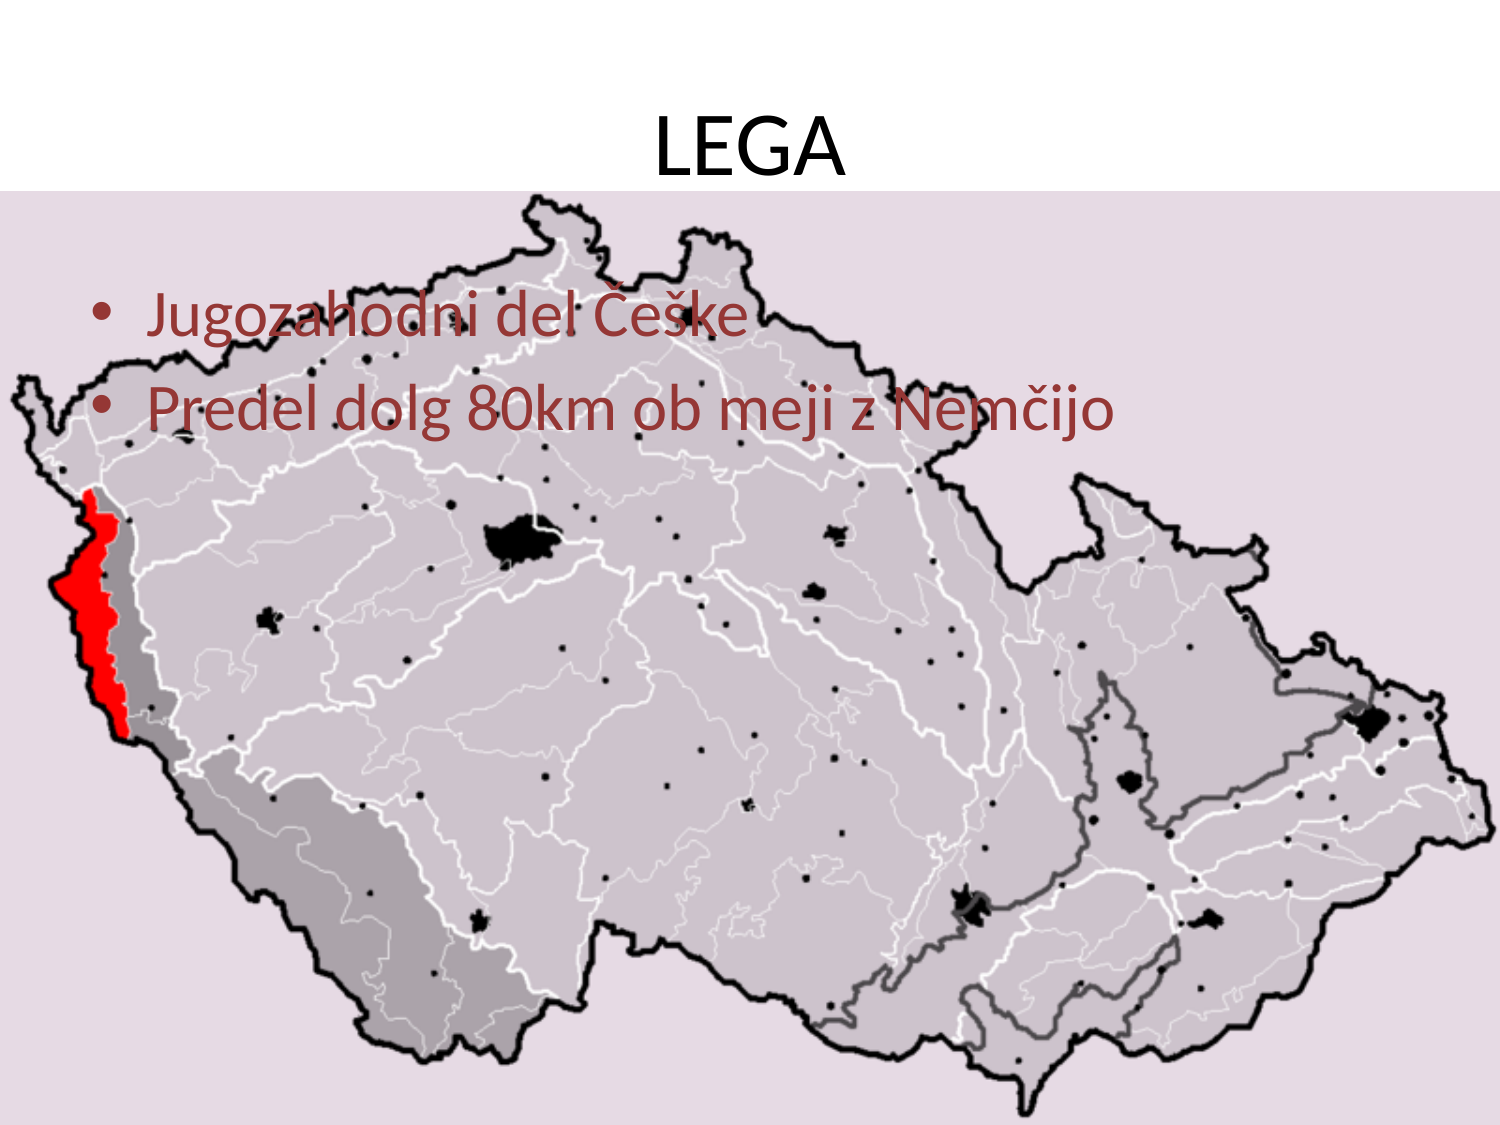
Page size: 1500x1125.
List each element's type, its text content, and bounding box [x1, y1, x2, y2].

title LEGA [75, 45, 1425, 233]
picture [0, 191, 1500, 1125]
list Jugozahodni del Češke Predel dolg 80km ob meji z Nemčijo [75, 262, 1425, 1005]
